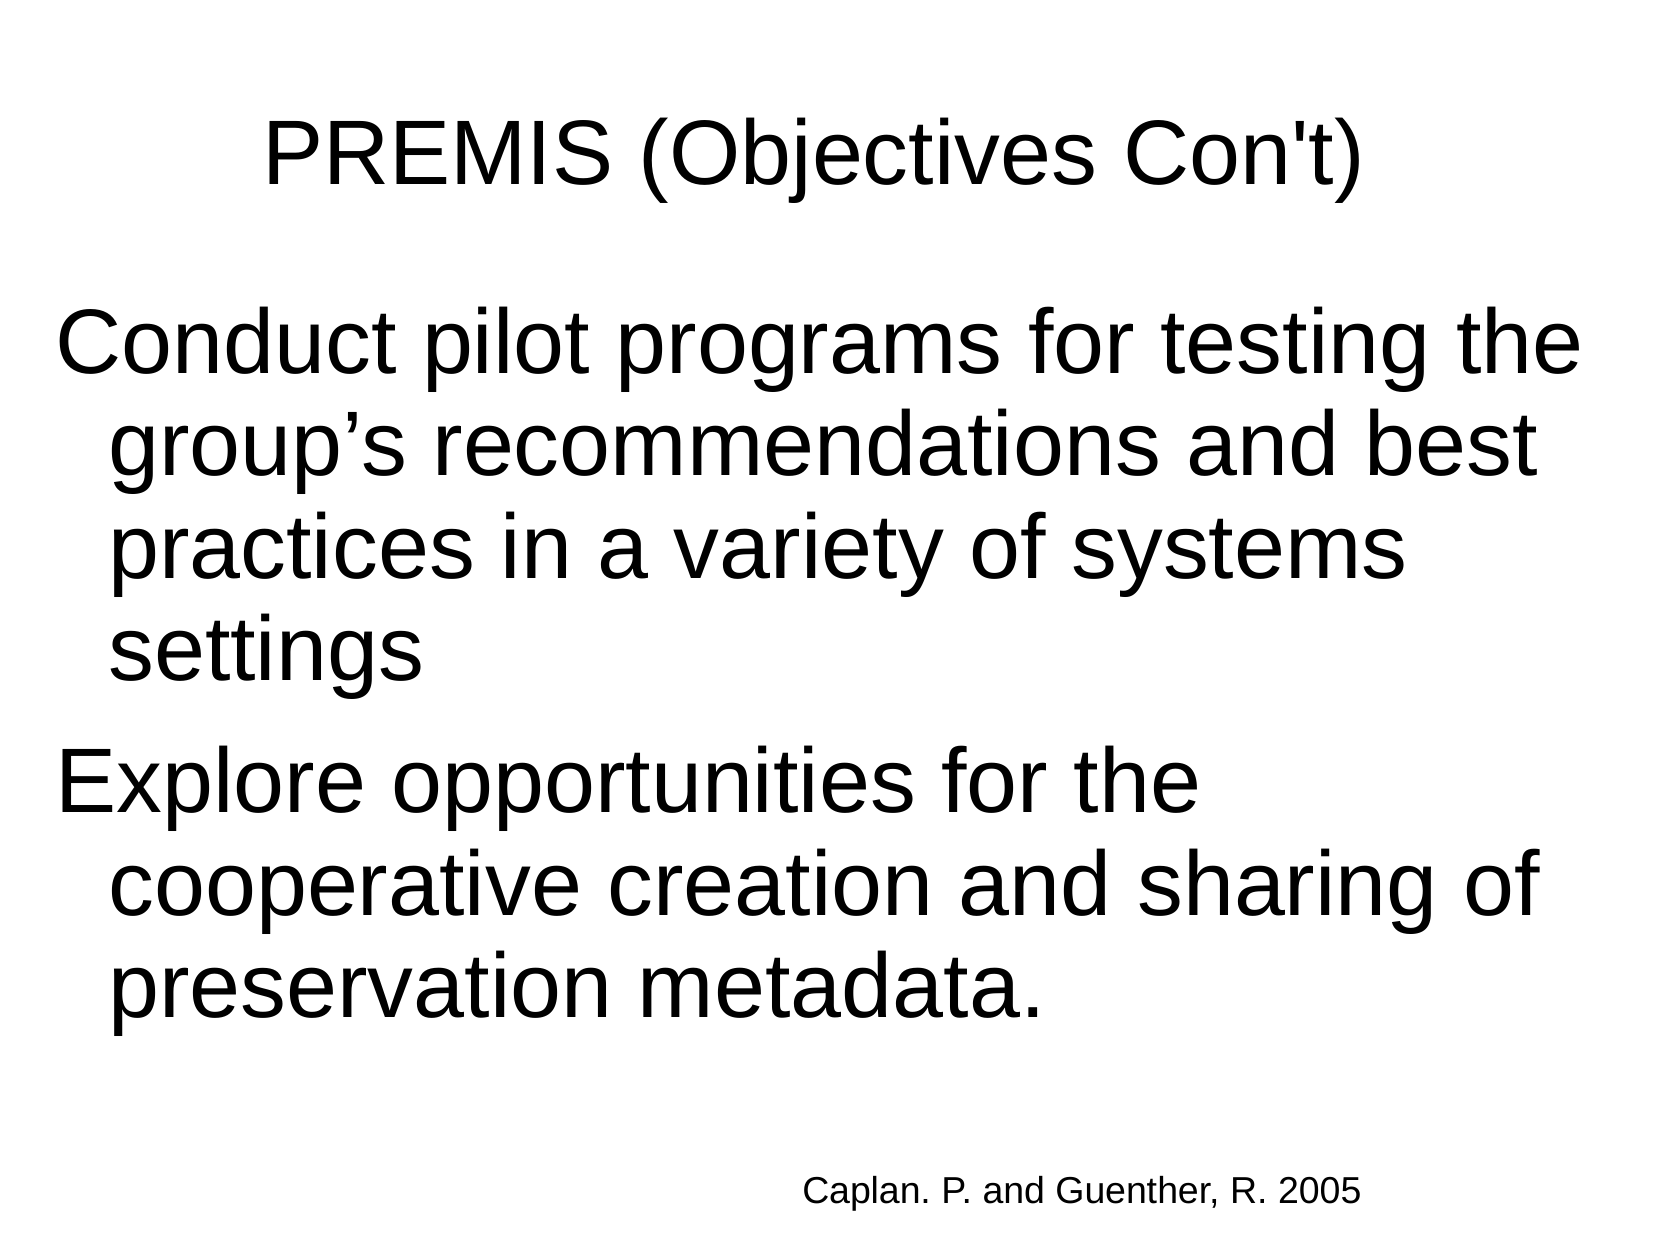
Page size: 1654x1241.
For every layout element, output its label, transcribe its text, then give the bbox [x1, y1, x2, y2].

title PREMIS (Objectives Con't) [82, 56, 1571, 250]
text_box Caplan. P. and Guenther, R. 2005 [787, 1162, 1377, 1224]
list Conduct pilot programs for testing the group’s recommendations and best practices in a variety of systems settings Explore opportunities for the cooperative creation and sharing of preservation metadata. [37, 290, 1654, 1238]
